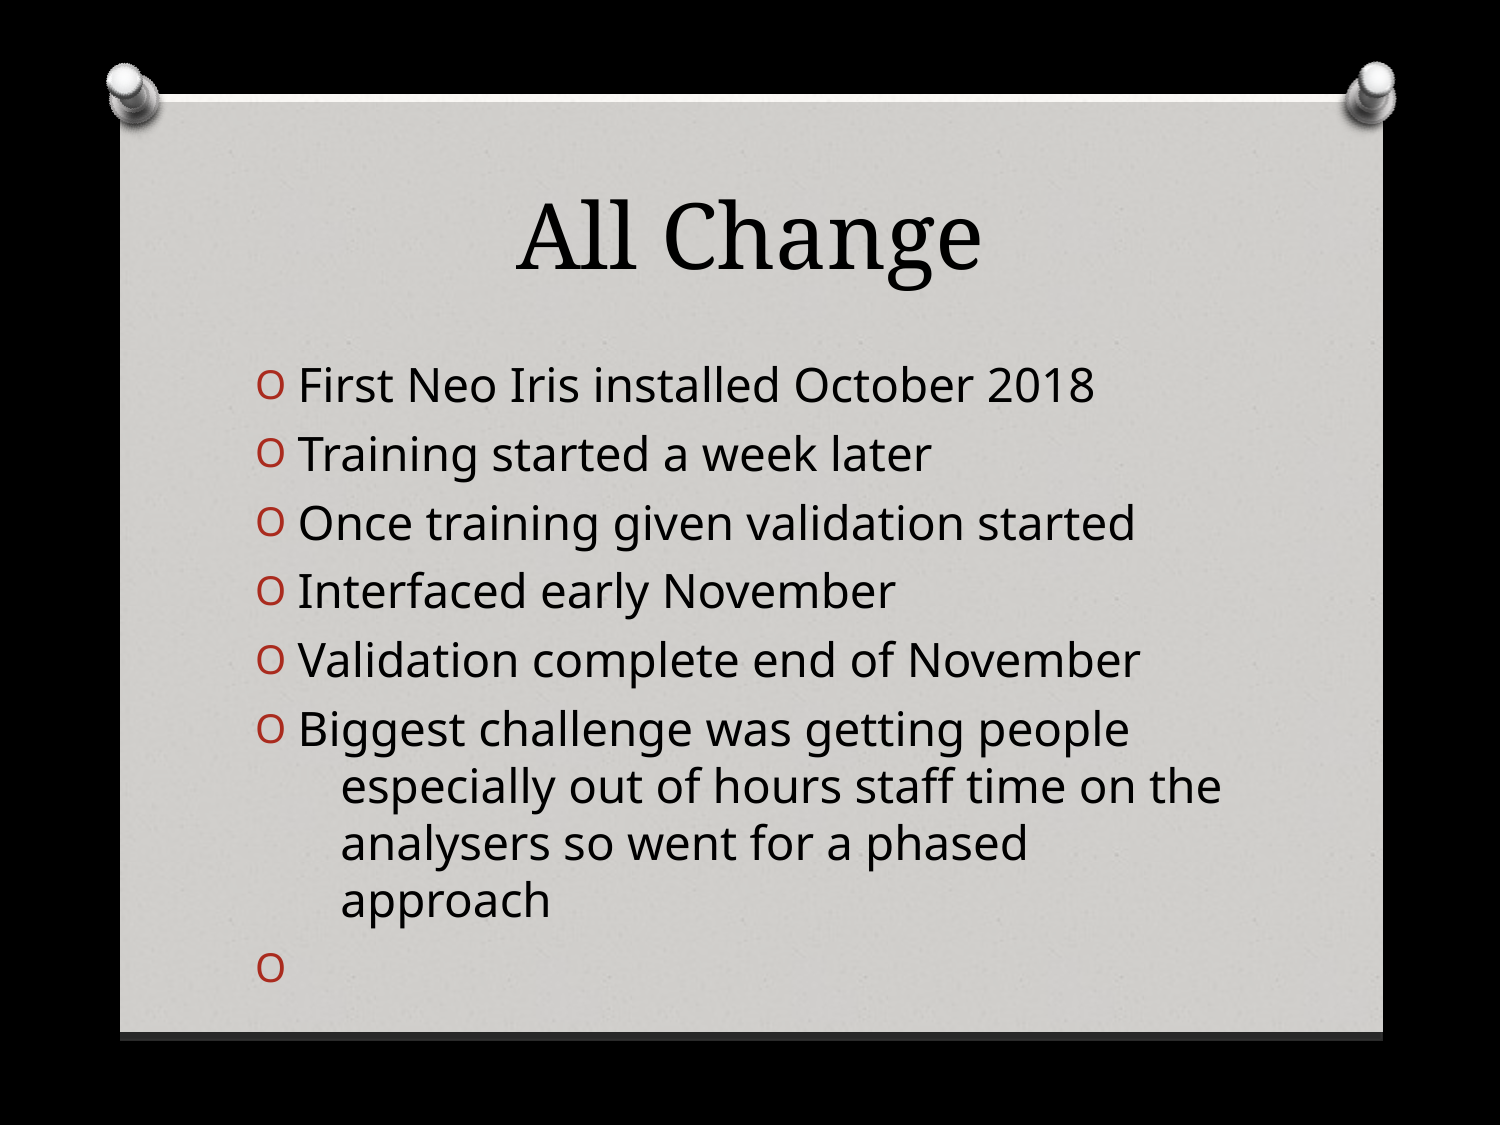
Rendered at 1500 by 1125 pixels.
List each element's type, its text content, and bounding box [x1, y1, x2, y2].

list First Neo Iris installed October 2018 Training started a week later Once training given validation started Interfaced early November Validation complete end of November Biggest challenge was getting people especially out of hours staff time on the analysers so went for a phased approach [240, 347, 1257, 939]
title All Change [179, 134, 1323, 332]
